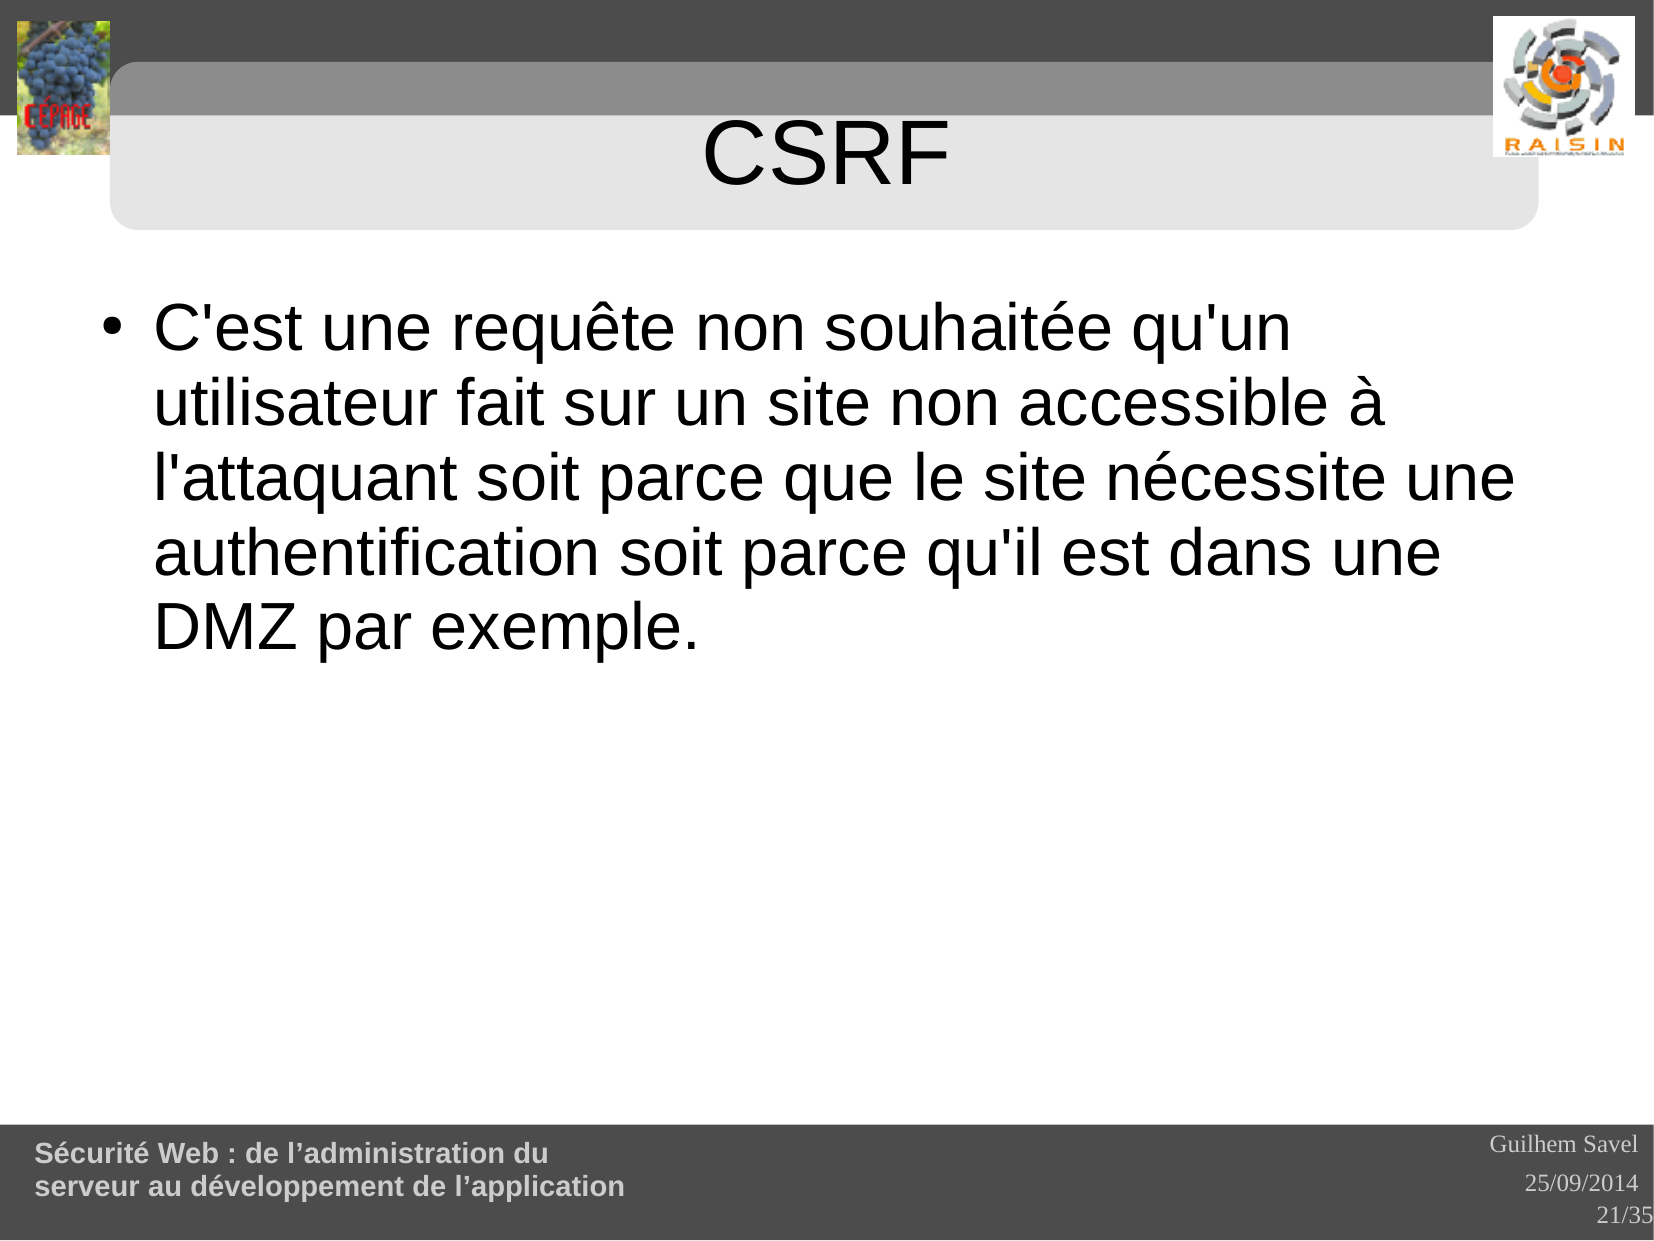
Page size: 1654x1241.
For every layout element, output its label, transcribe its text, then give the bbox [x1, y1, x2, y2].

title CSRF [82, 49, 1571, 257]
picture [1493, 16, 1635, 157]
list C'est une requête non souhaitée qu'un utilisateur fait sur un site non accessible à l'attaquant soit parce que le site nécessite une authentification soit parce qu'il est dans une DMZ par exemple. [82, 290, 1571, 1010]
picture [17, 21, 110, 155]
